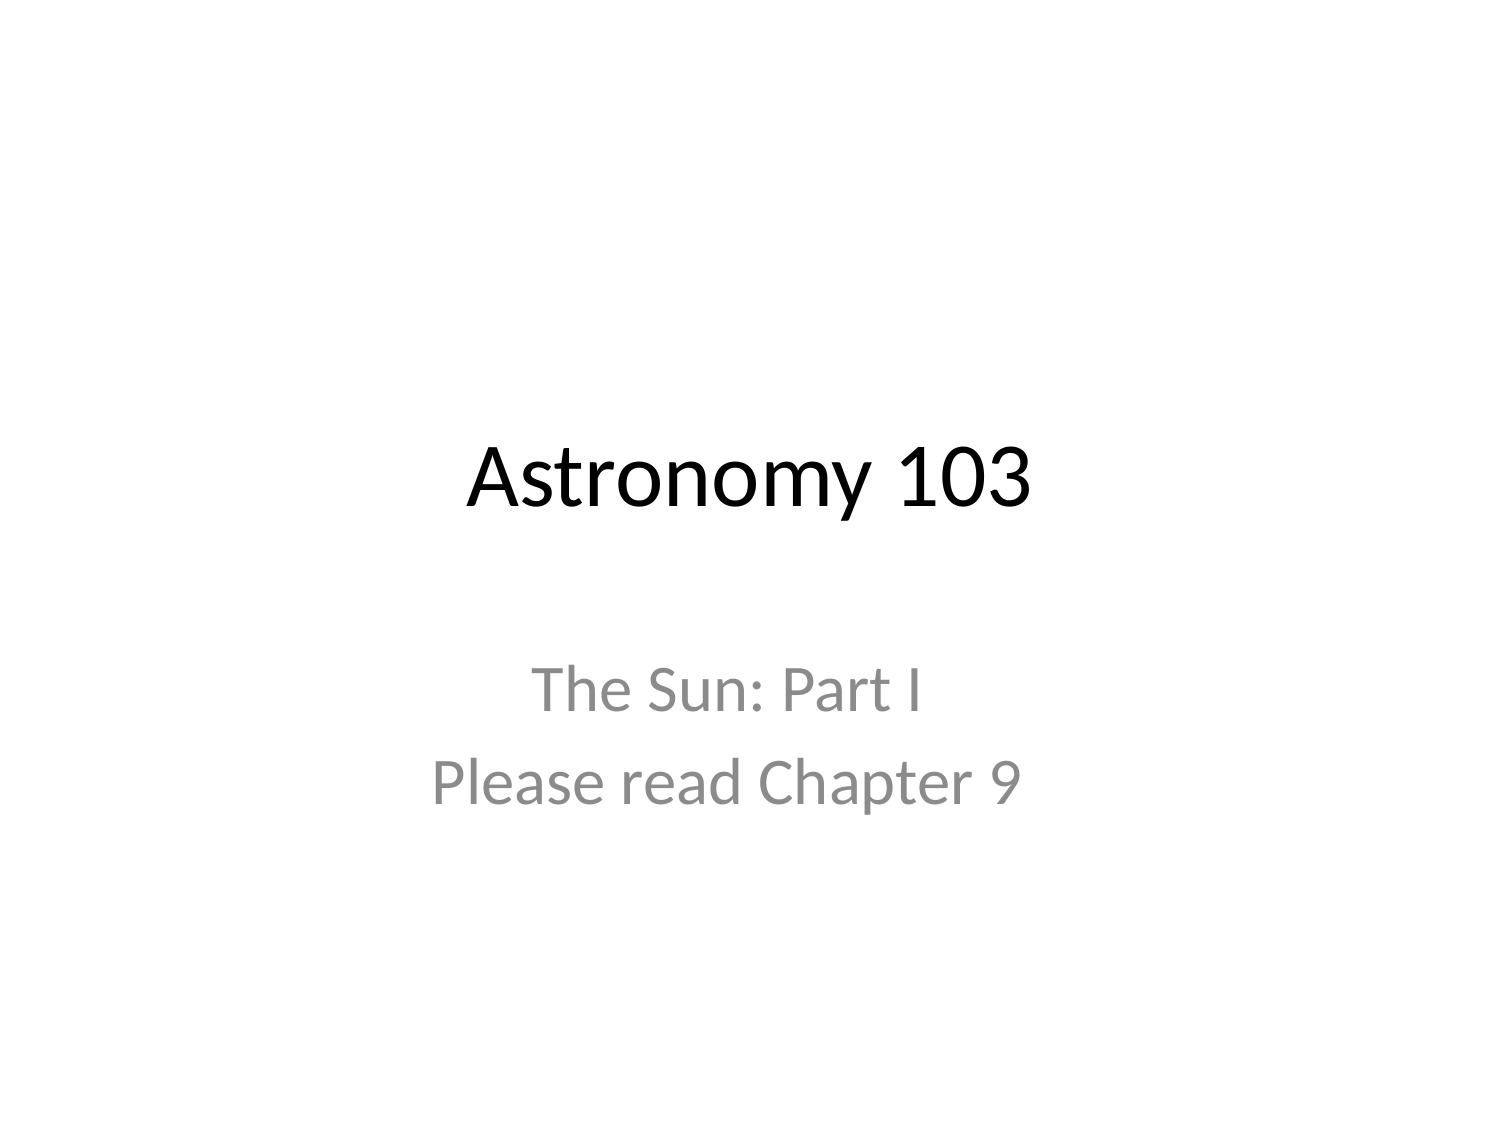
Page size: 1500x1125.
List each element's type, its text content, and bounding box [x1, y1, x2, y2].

subtitle The Sun: Part I Please read Chapter 9 [67, 637, 1388, 925]
title Astronomy 103 [112, 349, 1388, 591]
